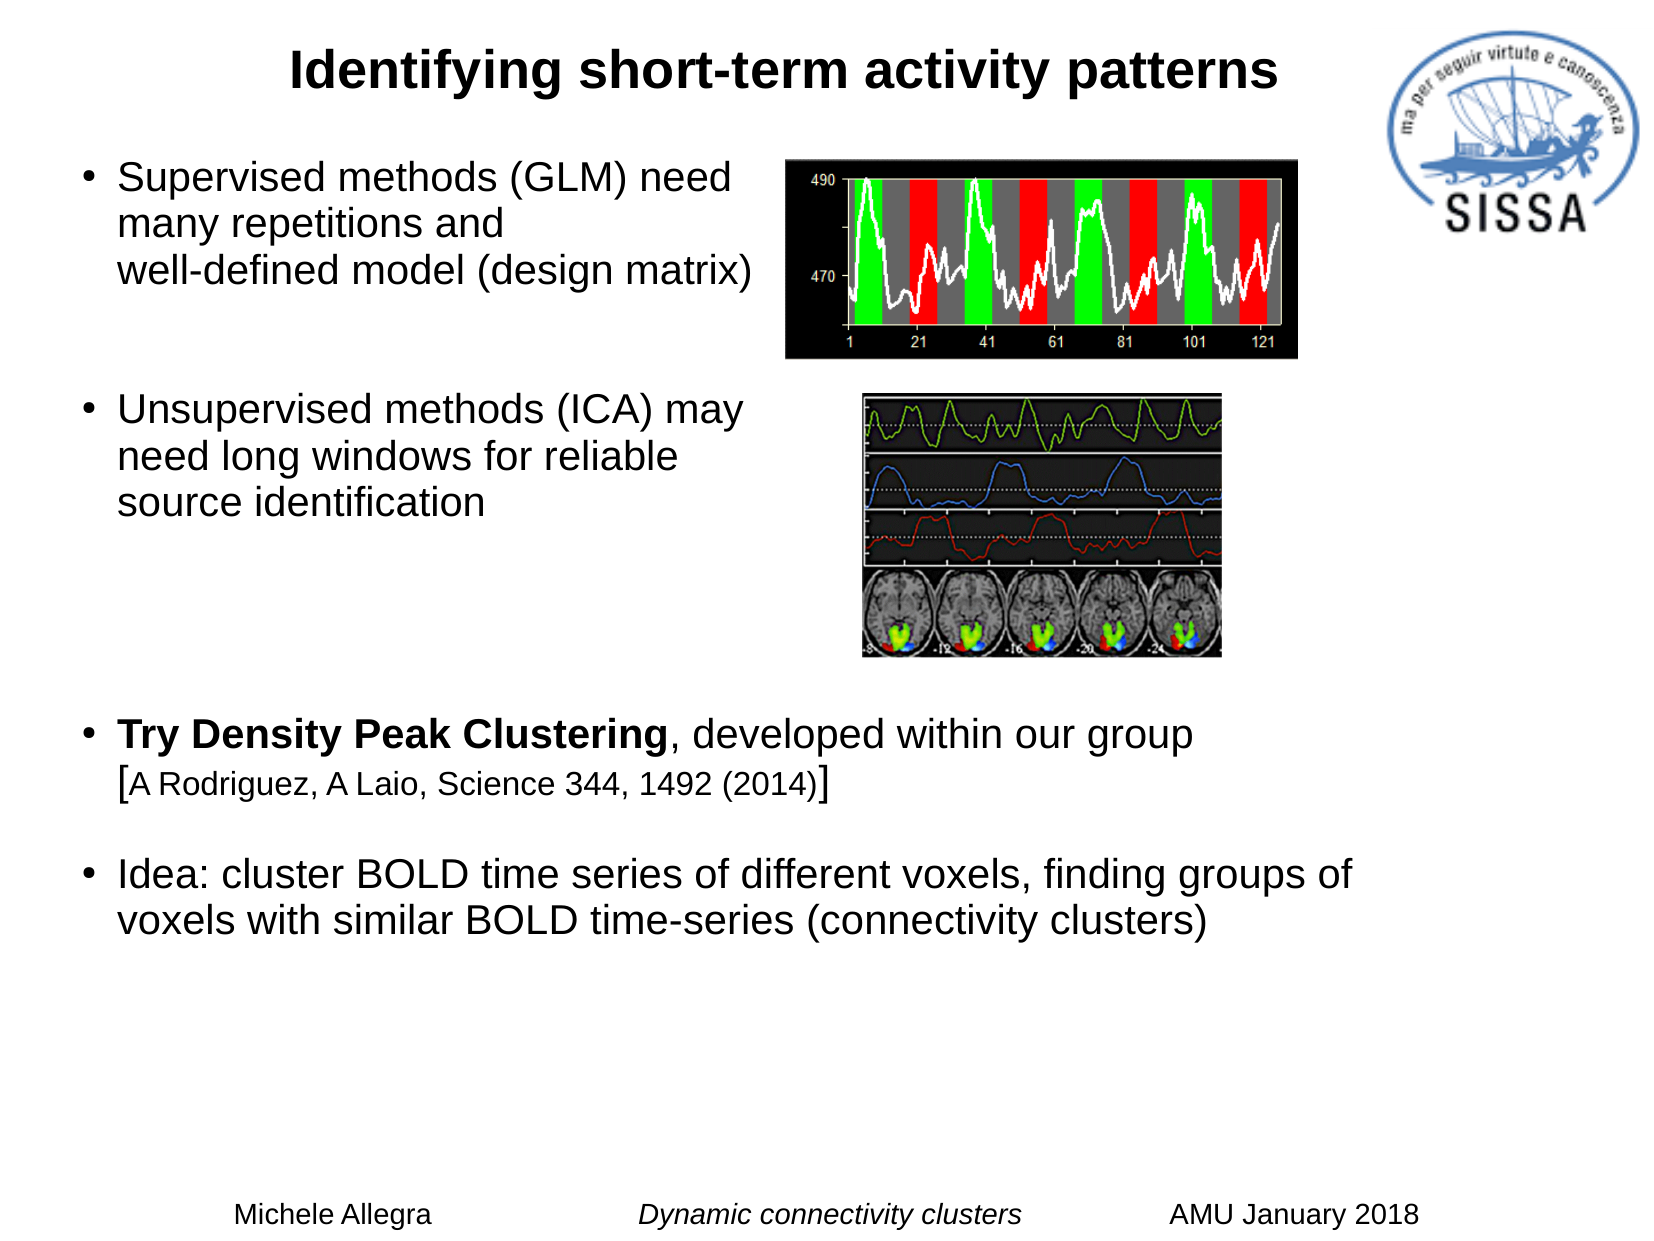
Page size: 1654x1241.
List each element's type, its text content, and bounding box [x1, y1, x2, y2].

title Identifying short-term activity patterns [82, 0, 1489, 174]
picture [1432, 27, 1654, 238]
text_box Supervised methods (GLM) need many repetitions and well-defined model (design matrix) Unsupervised methods (ICA) may need long windows for reliable source identification Try Density Peak Clustering, developed within our group [A Rodriguez, A Laio, Science 344, 1492 (2014)] Idea: cluster BOLD time series of different voxels, finding groups of voxels with similar BOLD time-series (connectivity clusters) [66, 85, 1432, 1241]
title Michele Allegra Dynamic connectivity clusters AMU January 2018 [82, 1177, 1572, 1241]
picture [862, 393, 1222, 658]
picture [785, 159, 1298, 360]
